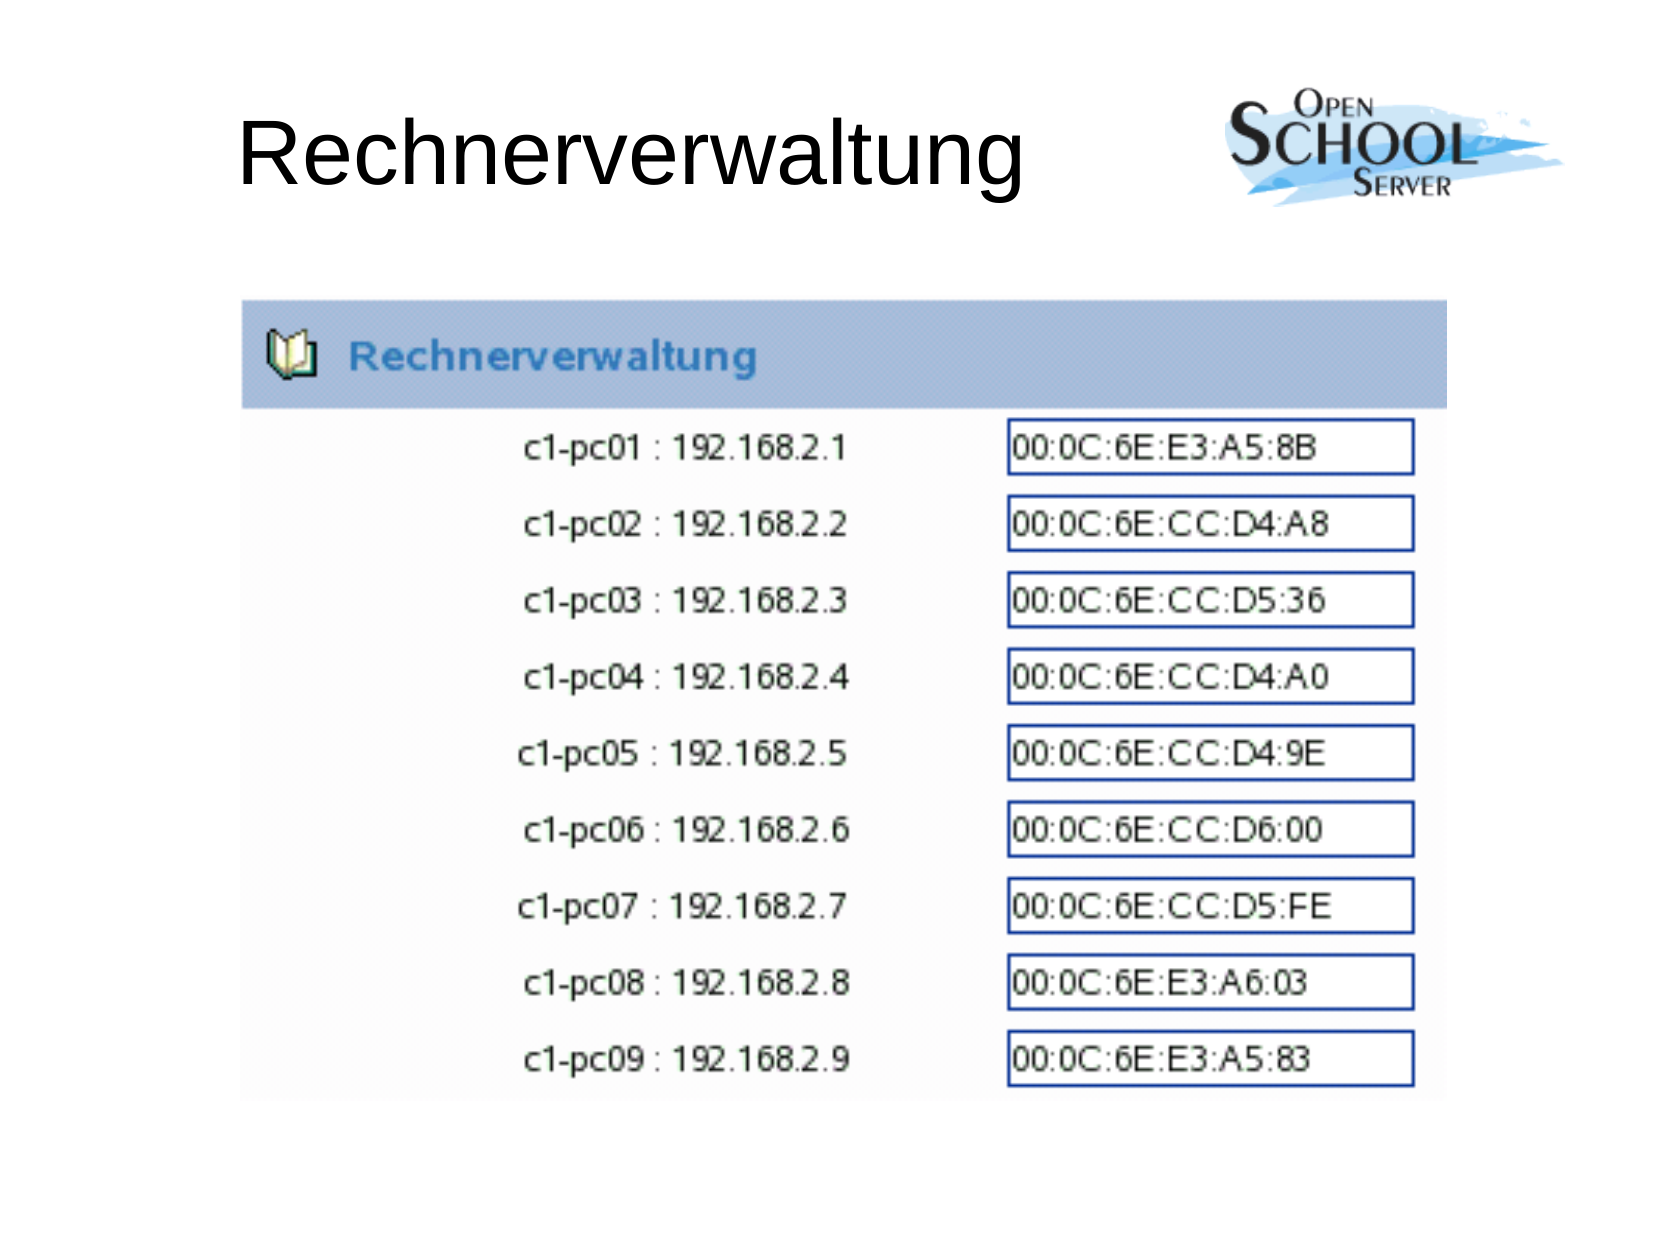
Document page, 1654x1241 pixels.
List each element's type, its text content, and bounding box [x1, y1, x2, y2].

picture [1225, 82, 1565, 207]
title Rechnerverwaltung [82, 49, 1182, 257]
picture [240, 295, 1447, 1101]
